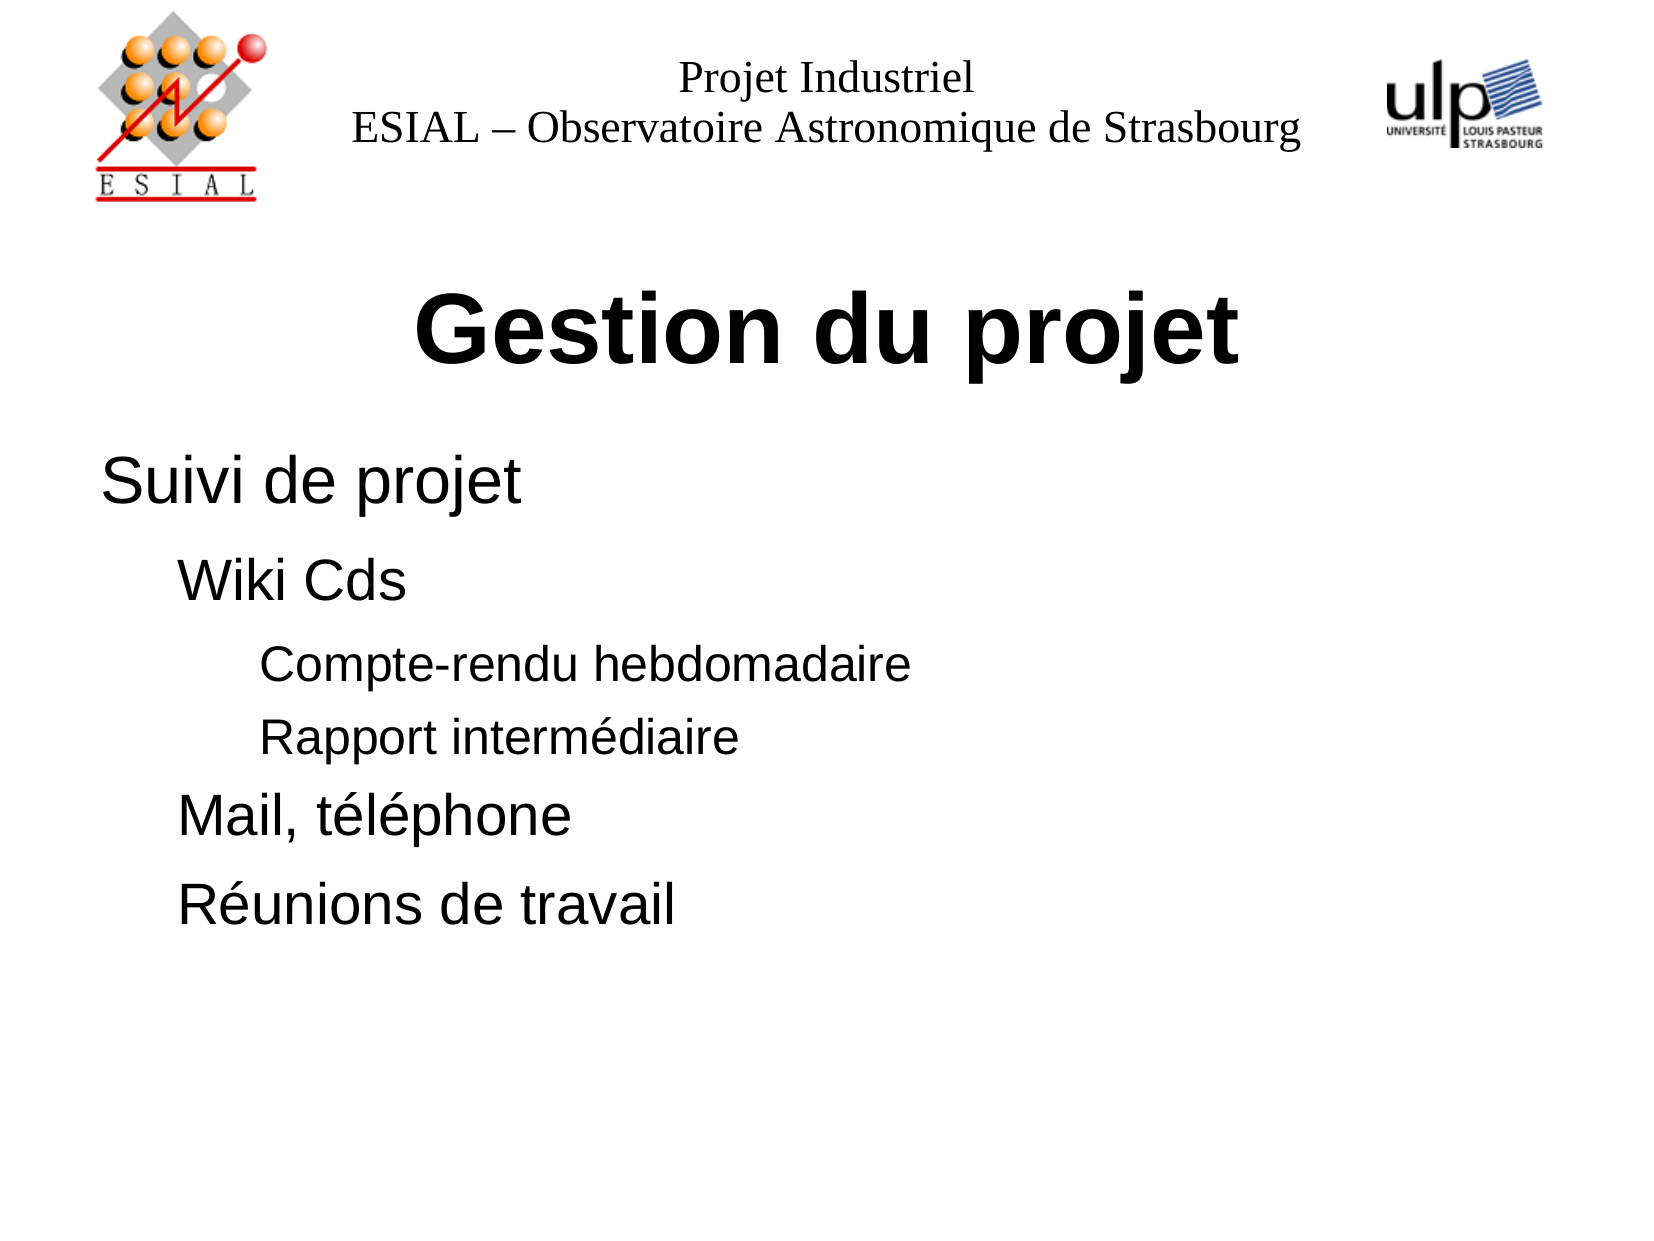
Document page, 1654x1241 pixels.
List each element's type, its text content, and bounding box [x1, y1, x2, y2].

picture [88, 6, 273, 49]
title Projet Industriel ESIAL – Observatoire Astronomique de Strasbourg [82, 49, 1571, 257]
text_box Gestion du projet [265, 265, 1388, 414]
list Suivi de projet Wiki Cds Compte-rendu hebdomadaire Rapport intermédiaire Mail, téléphone Réunions de travail [82, 442, 1571, 1094]
